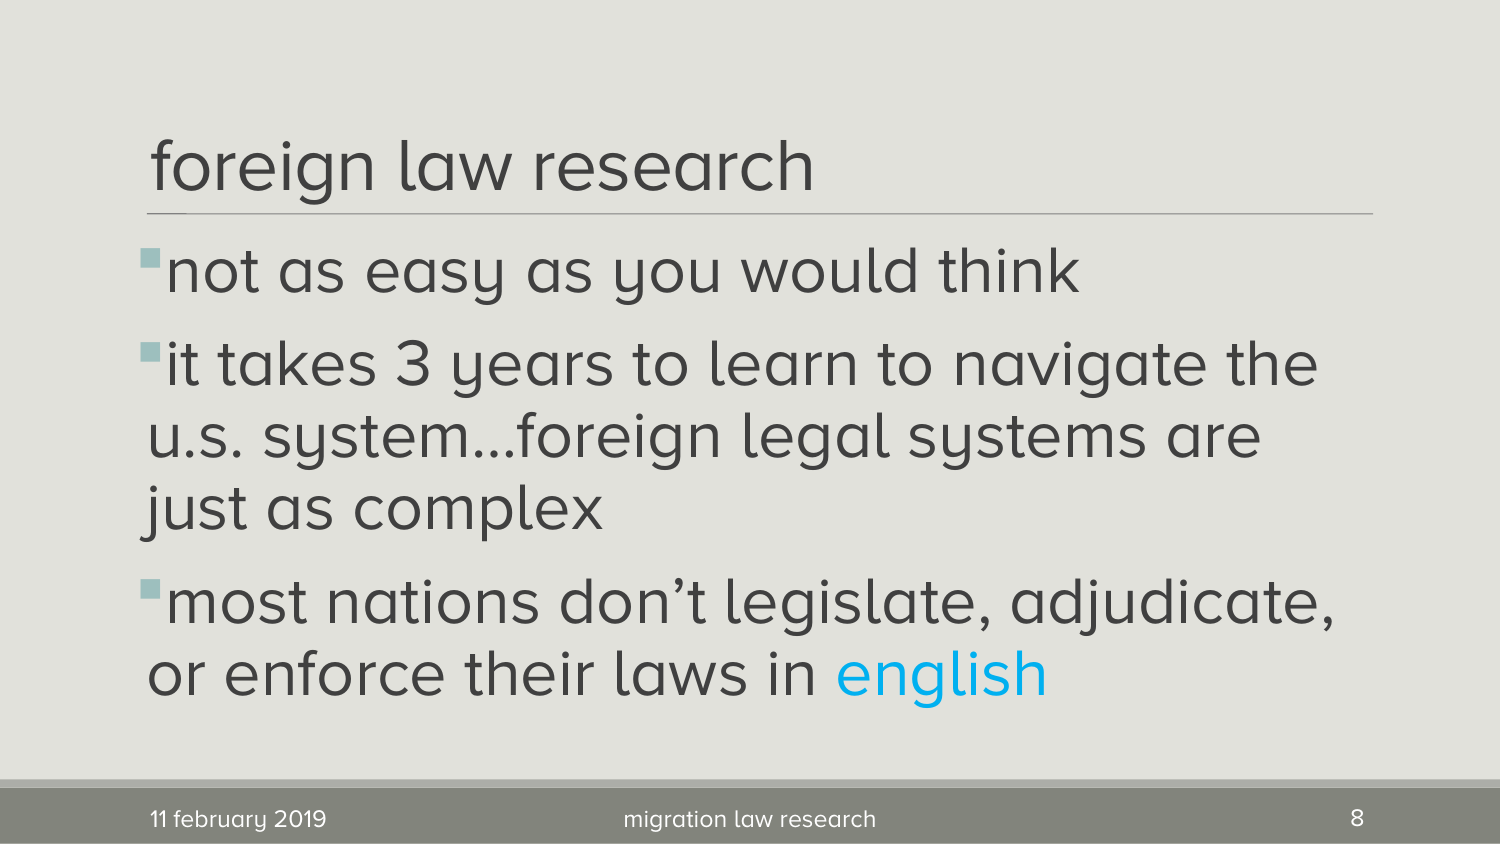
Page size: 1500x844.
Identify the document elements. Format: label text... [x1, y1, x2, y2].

slide_number 11 february 2019 [135, 794, 440, 840]
footer migration law research [453, 794, 1047, 840]
title foreign law research [135, 35, 1373, 214]
list not as easy as you would think it takes 3 years to learn to navigate the u.s. system…foreign legal systems are just as complex most nations don’t legislate, adjudicate, or enforce their laws in english [135, 227, 1373, 723]
slide_number <number> [1218, 794, 1380, 840]
